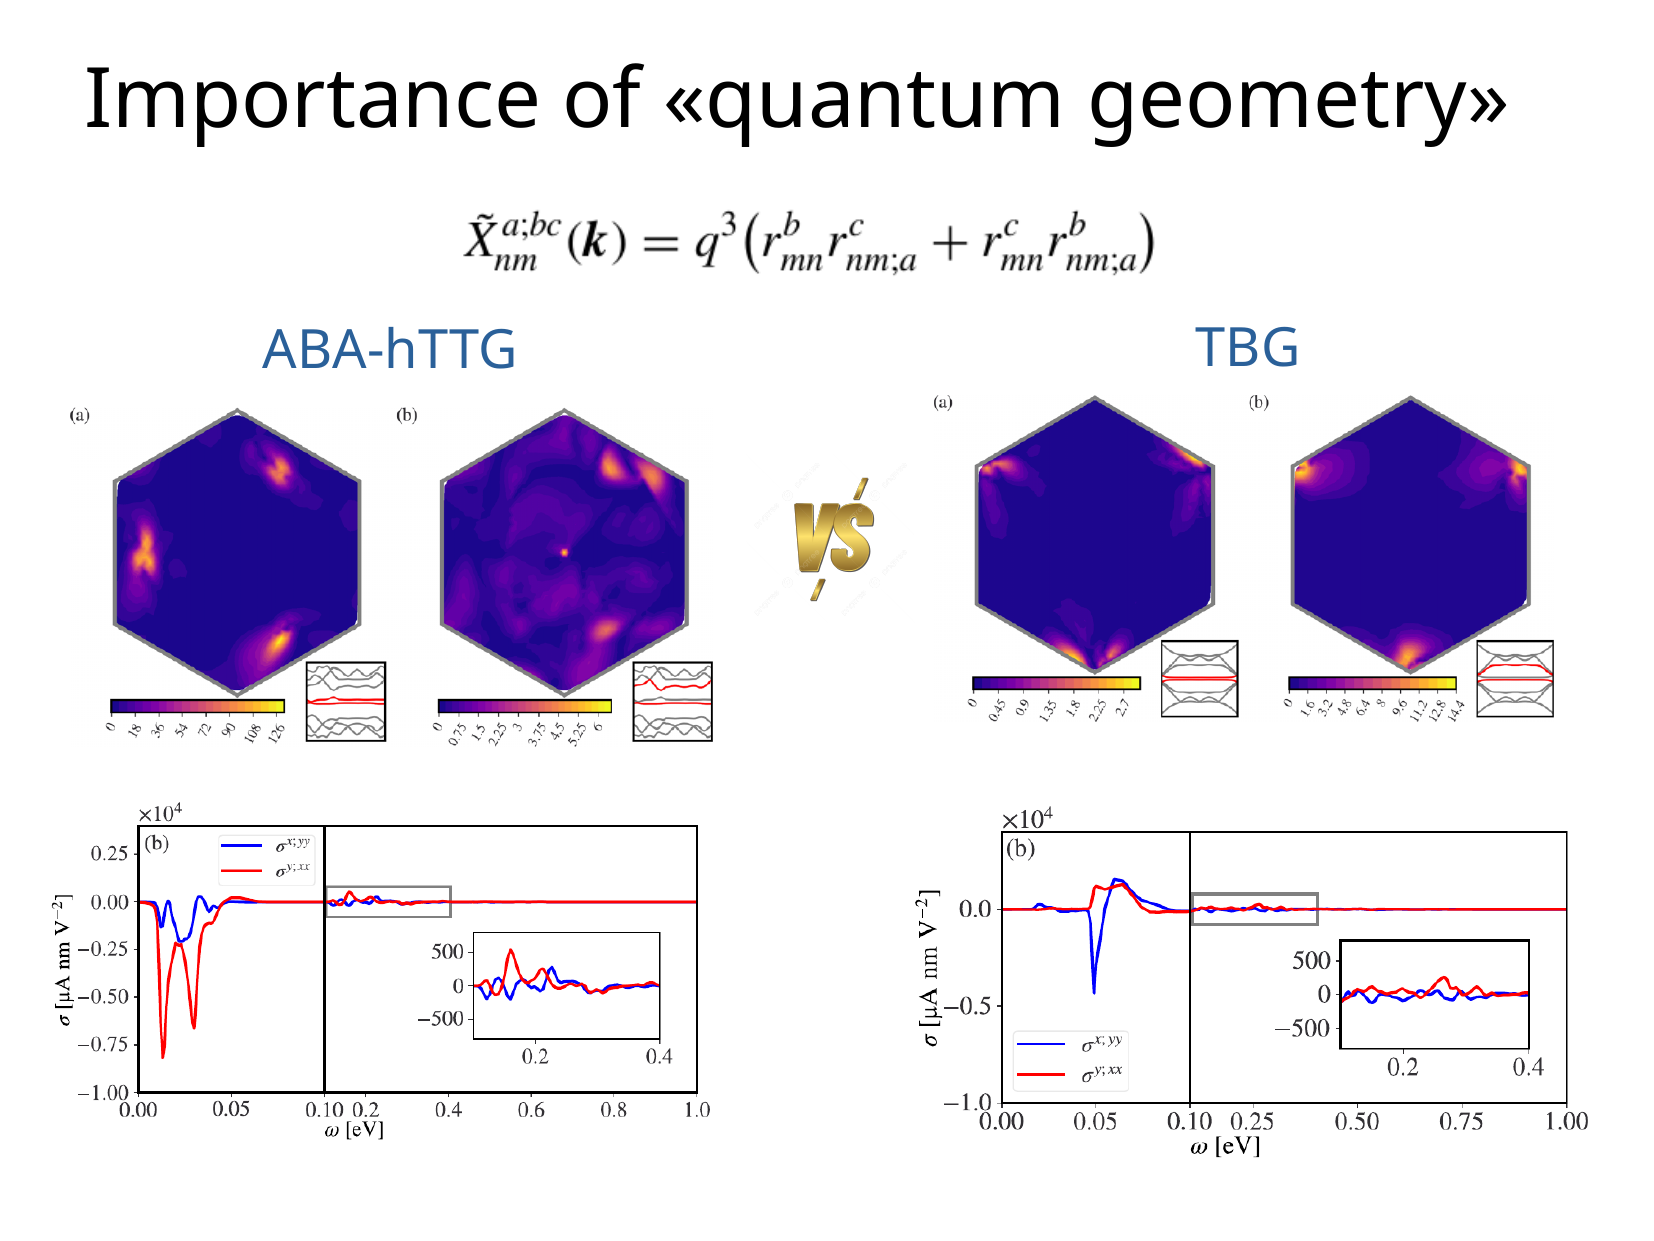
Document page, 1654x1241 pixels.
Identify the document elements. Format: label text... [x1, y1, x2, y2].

picture [437, 188, 1167, 296]
picture [47, 389, 733, 762]
picture [744, 452, 918, 626]
picture [923, 377, 1571, 733]
title Importance of «quantum geometry» [70, 0, 1524, 215]
text_box ABA-hTTG [248, 303, 631, 414]
picture [886, 796, 1607, 1170]
picture [47, 796, 733, 1153]
text_box TBG [1181, 301, 1340, 412]
